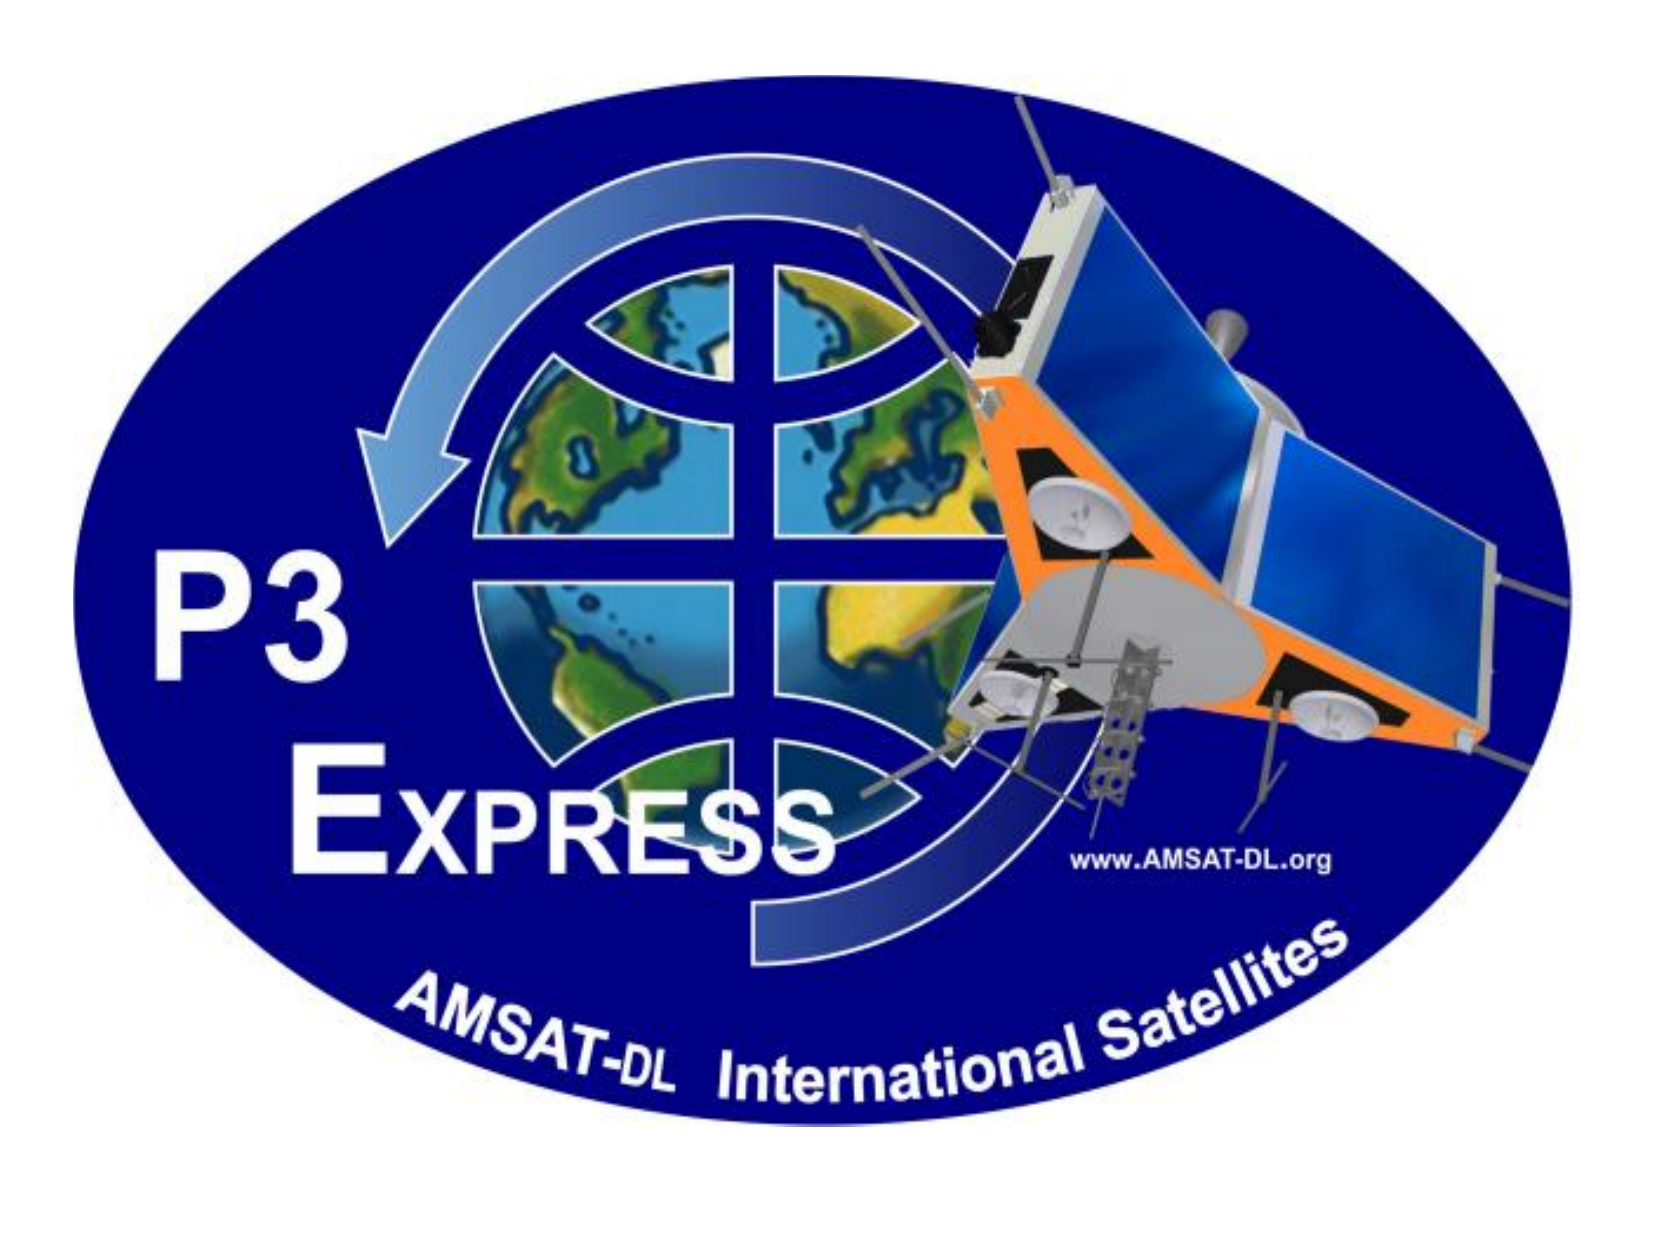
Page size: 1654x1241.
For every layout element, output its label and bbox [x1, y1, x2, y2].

picture [73, 75, 1580, 1127]
